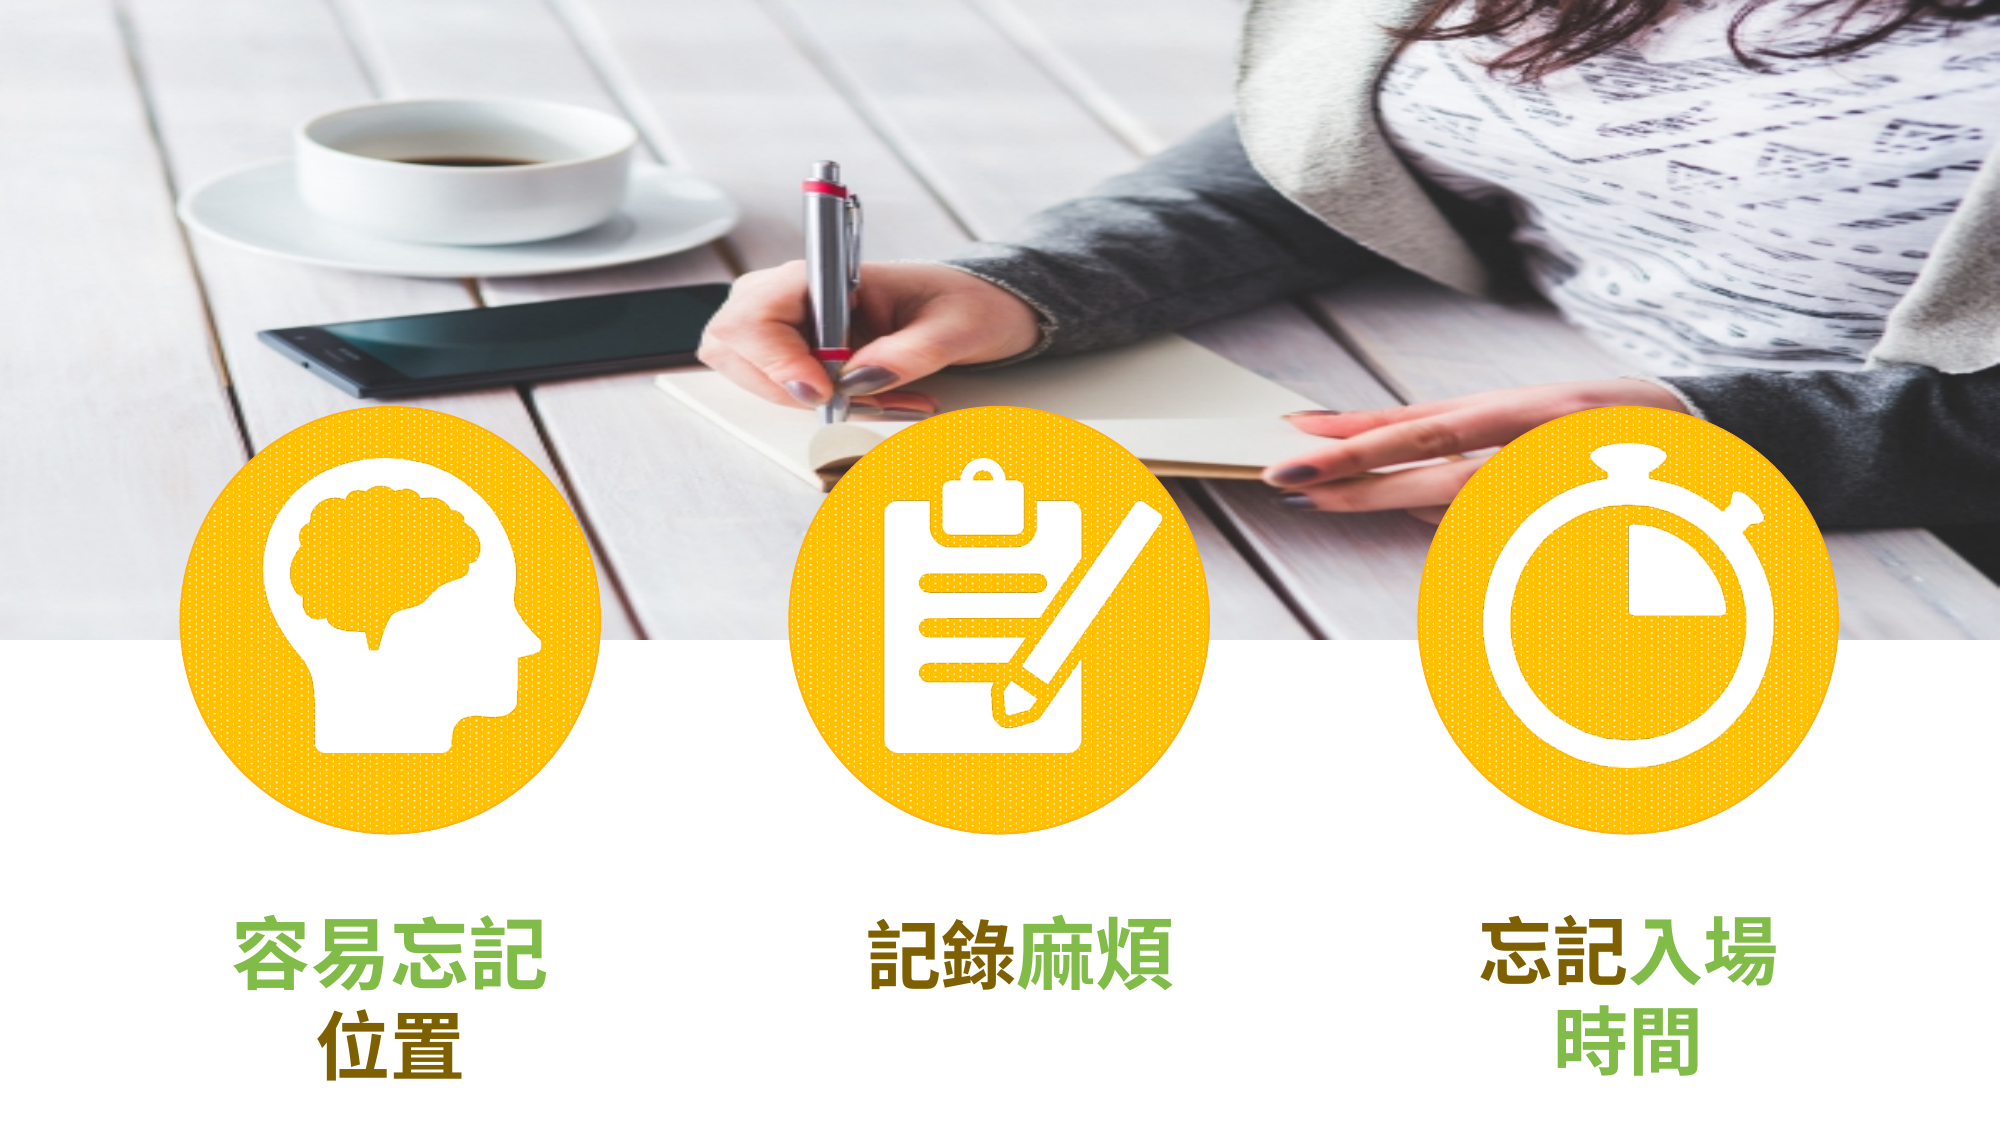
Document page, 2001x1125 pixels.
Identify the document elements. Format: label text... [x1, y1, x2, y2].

text_box [1476, 768, 1780, 834]
text_box 忘記入場時間 [1451, 897, 1806, 1094]
text_box [1511, 407, 1745, 443]
text_box [789, 407, 1164, 834]
text_box [1791, 485, 1838, 755]
text_box [1171, 498, 1209, 743]
picture [0, 0, 2000, 768]
text_box [180, 407, 601, 834]
text_box 容易忘記 位置 [167, 897, 614, 1100]
text_box [1418, 484, 1466, 756]
text_box 記錄麻煩 [851, 897, 1253, 1009]
